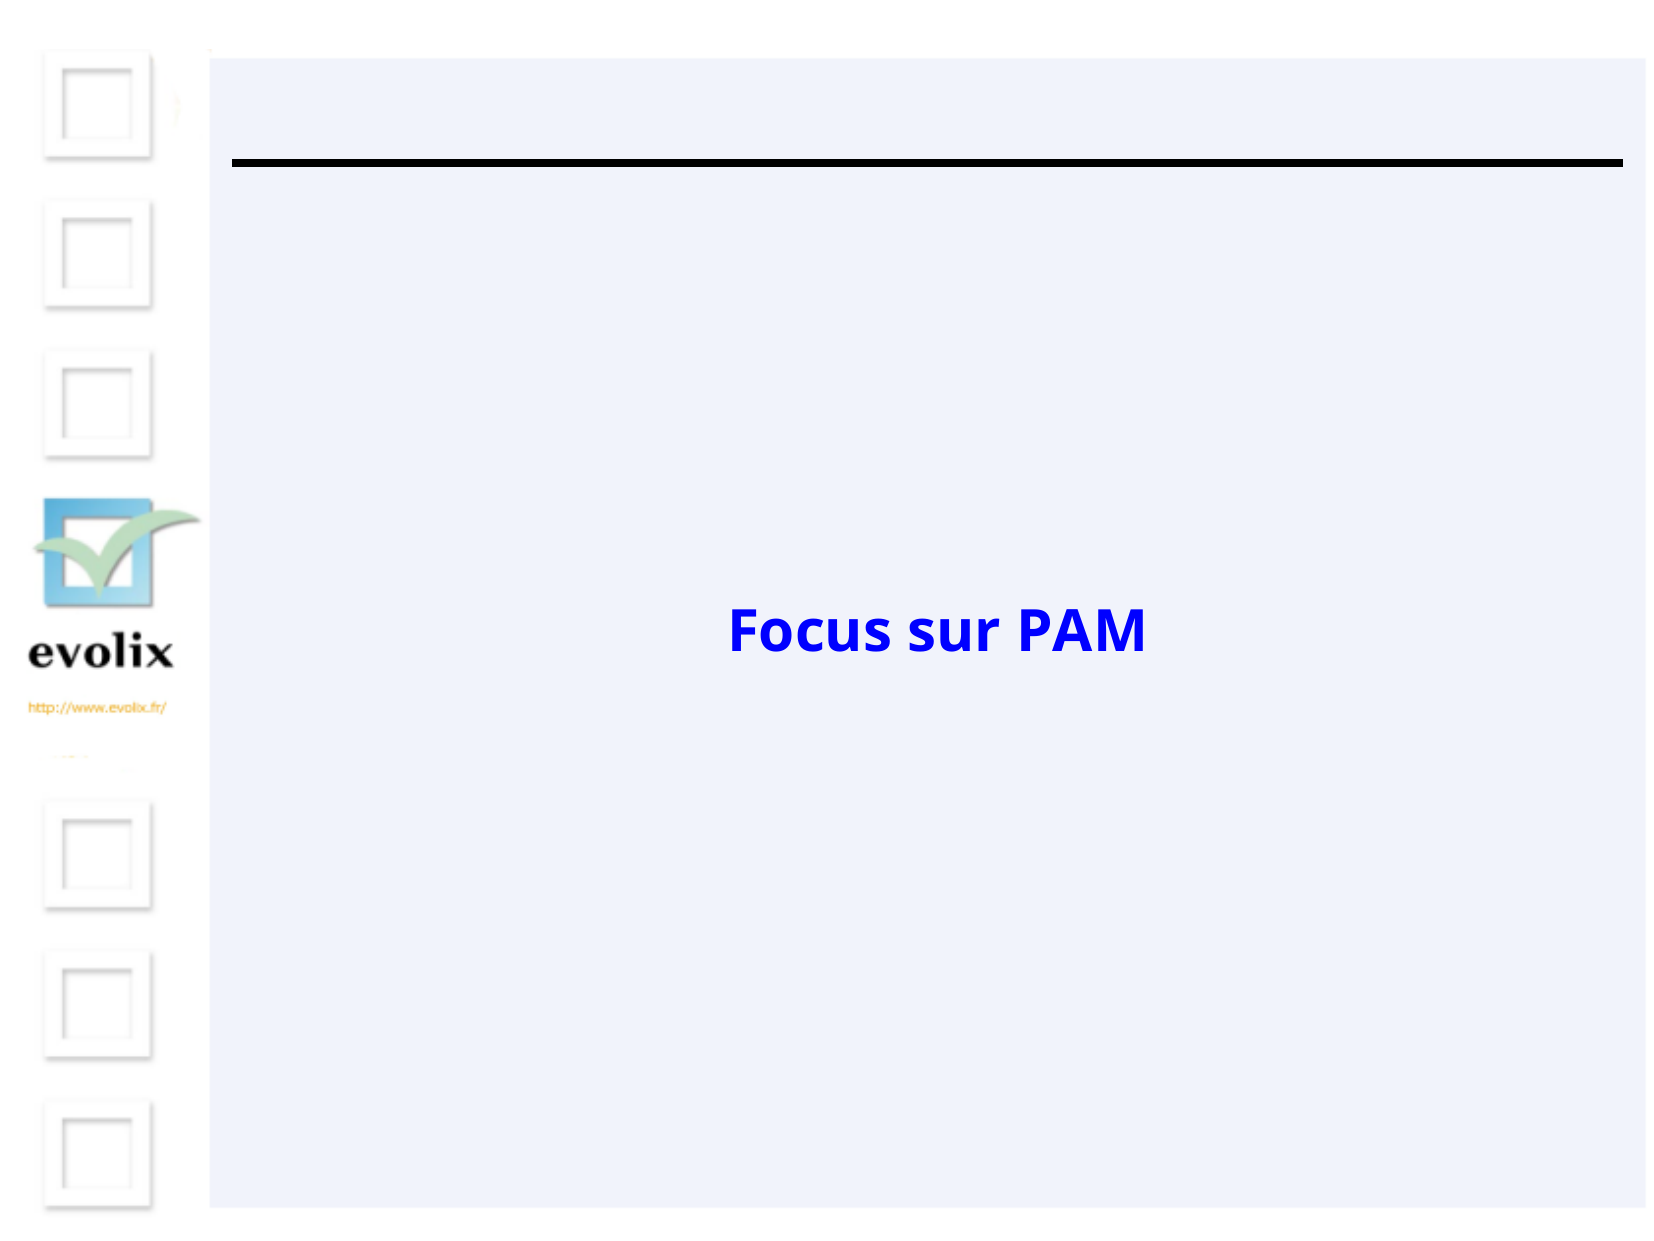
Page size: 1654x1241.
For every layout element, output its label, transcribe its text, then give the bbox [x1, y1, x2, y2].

text_box Focus sur PAM [693, 582, 1183, 676]
picture [0, 49, 1654, 1218]
